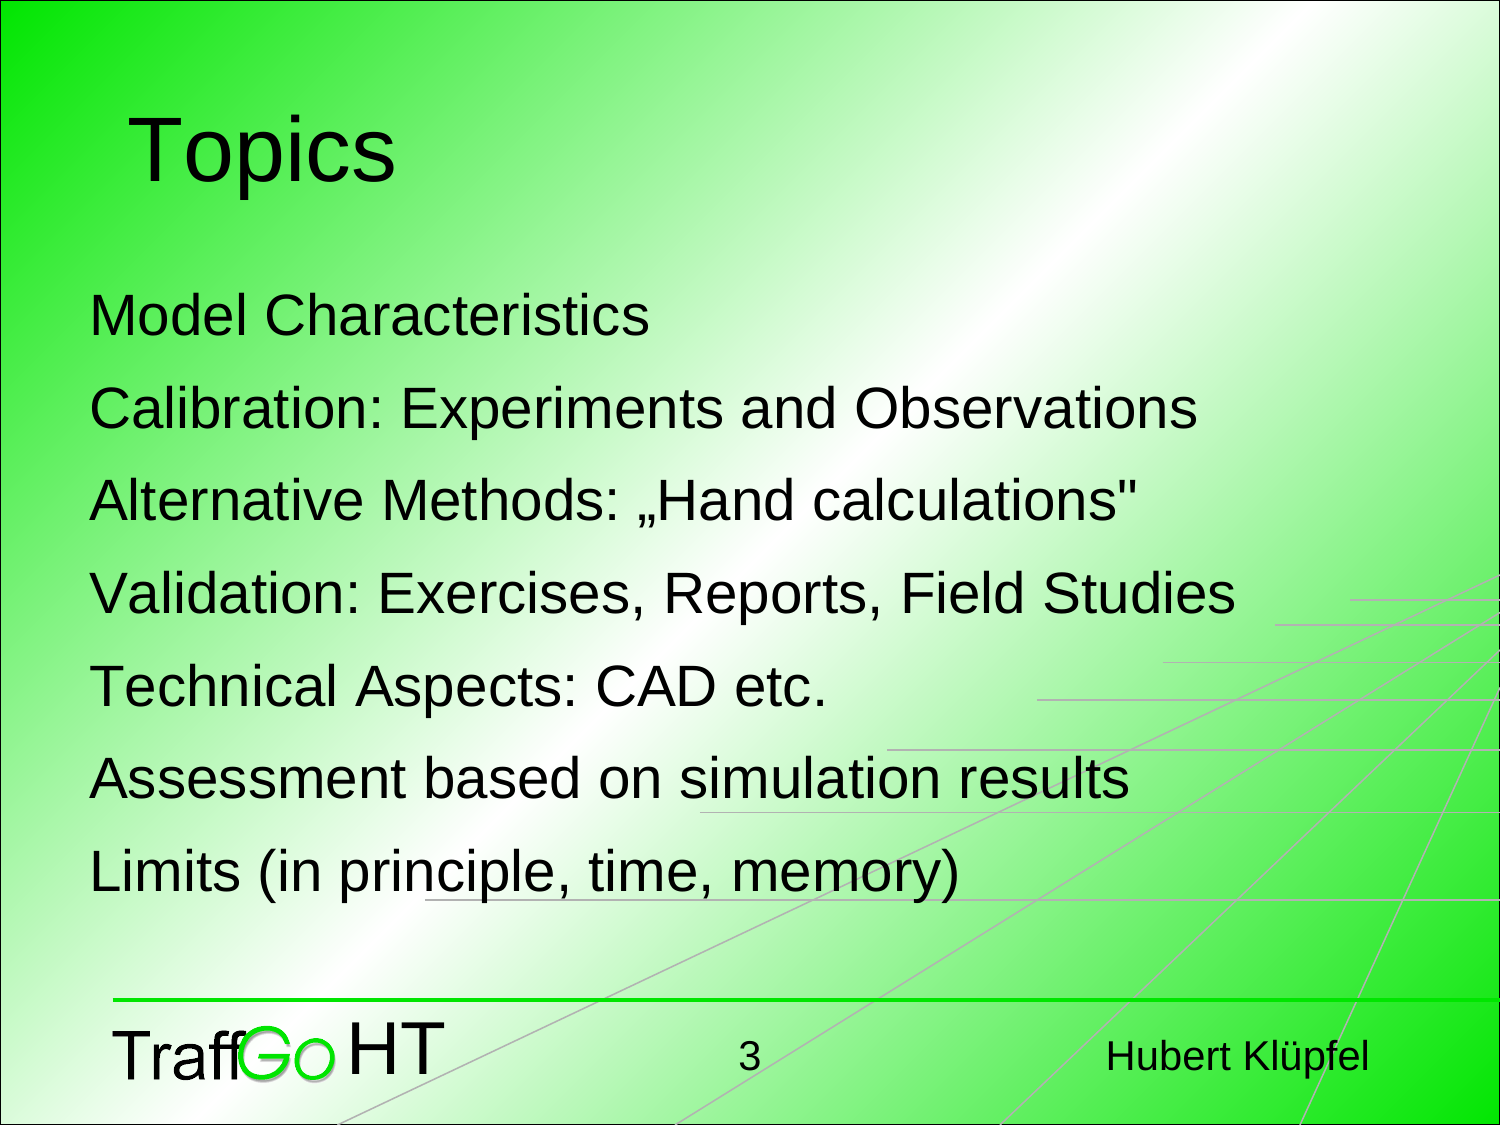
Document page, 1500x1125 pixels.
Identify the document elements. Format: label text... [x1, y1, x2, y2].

list Model Characteristics Calibration: Experiments and Observations Alternative Methods: „Hand calculations" Validation: Exercises, Reports, Field Studies Technical Aspects: CAD etc. Assessment based on simulation results Limits (in principle, time, memory) [62, 262, 1463, 963]
title Topics [112, 87, 1388, 213]
picture [112, 1024, 338, 1085]
